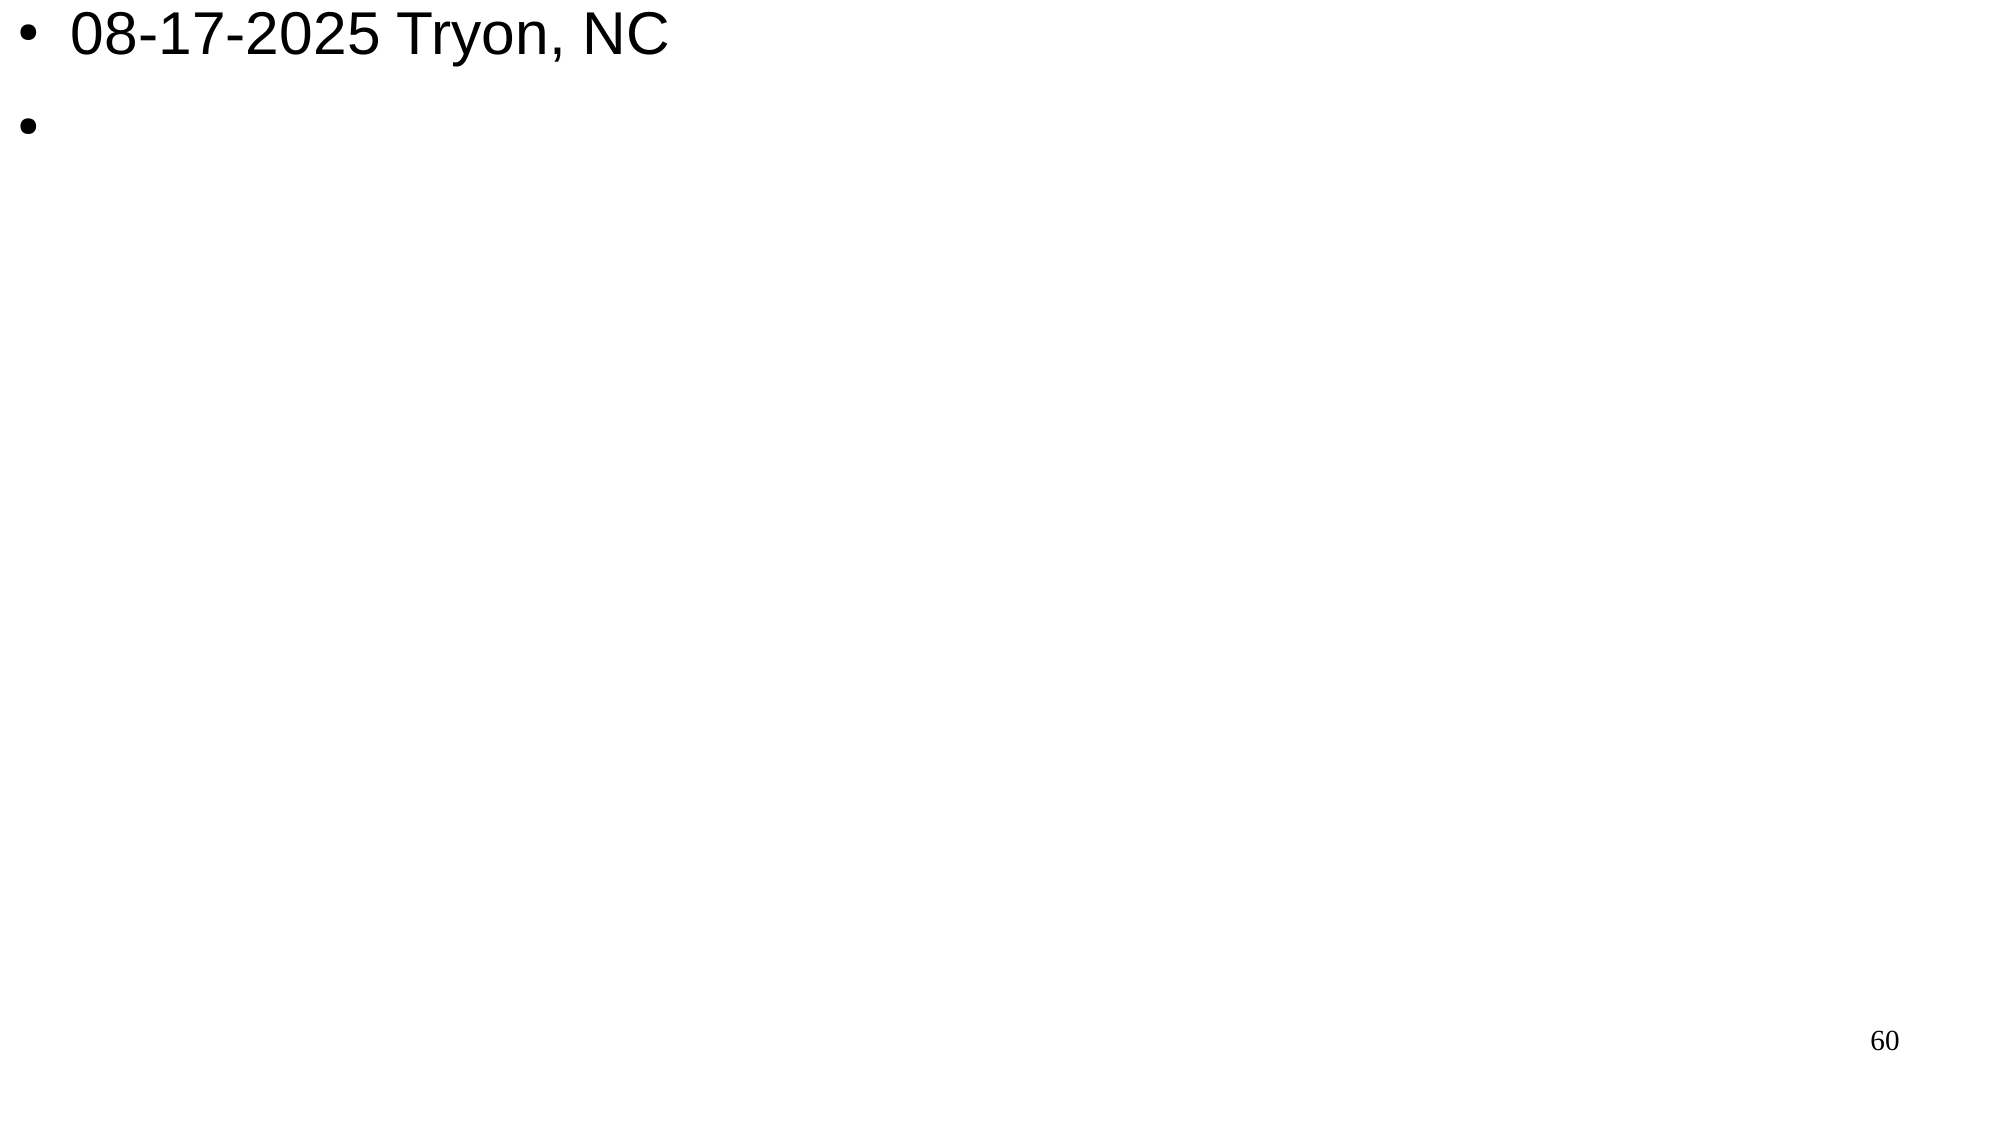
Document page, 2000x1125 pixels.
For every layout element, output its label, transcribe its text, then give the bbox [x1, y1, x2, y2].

list 08-17-2025 Tryon, NC [0, 0, 1996, 1123]
